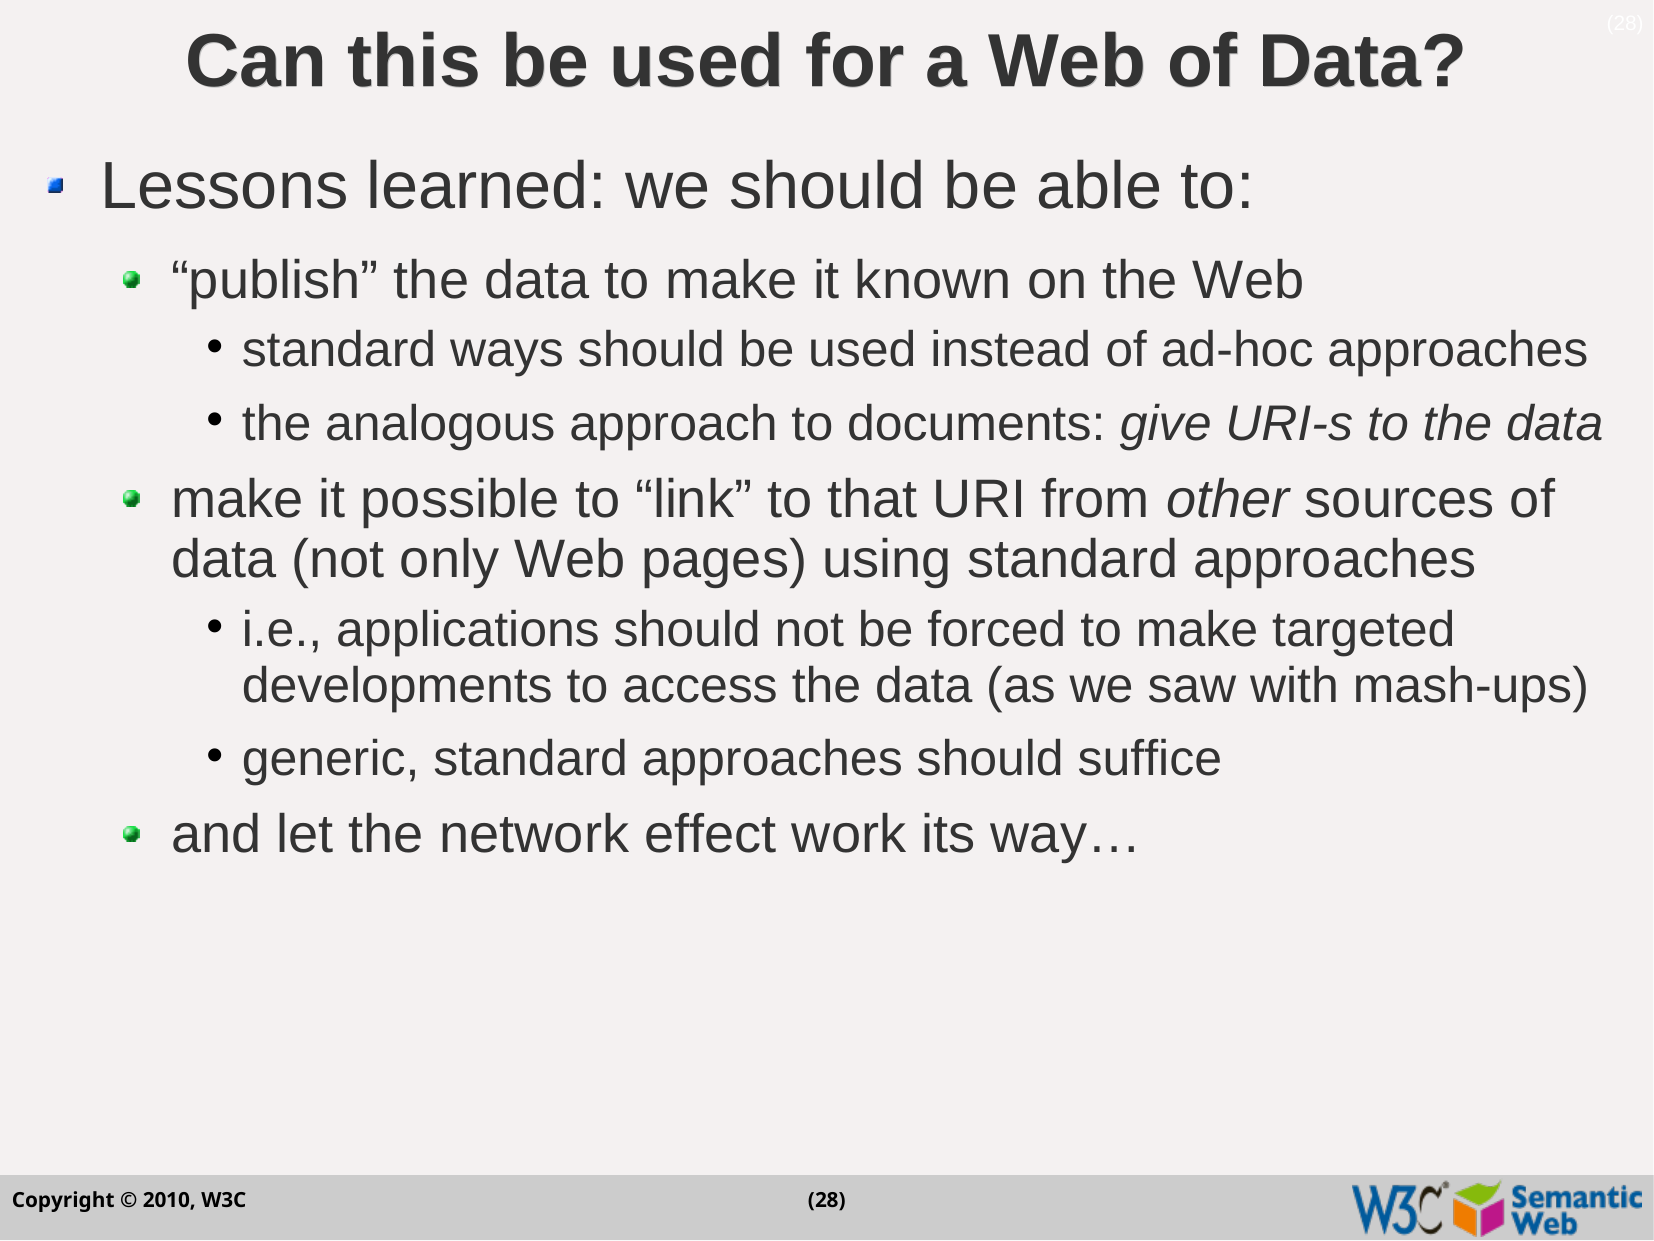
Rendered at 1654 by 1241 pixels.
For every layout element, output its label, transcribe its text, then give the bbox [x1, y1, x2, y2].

list Lessons learned: we should be able to: “publish” the data to make it known on the Web standard ways should be used instead of ad-hoc approaches the analogous approach to documents: give URI-s to the data make it possible to “link” to that URI from other sources of data (not only Web pages) using standard approaches i.e., applications should not be forced to make targeted developments to access the data (as we saw with mash-ups) generic, standard approaches should suffice and let the network effect work its way… [29, 147, 1624, 1134]
picture [1352, 1178, 1642, 1237]
title Can this be used for a Web of Data? [0, 0, 1654, 119]
